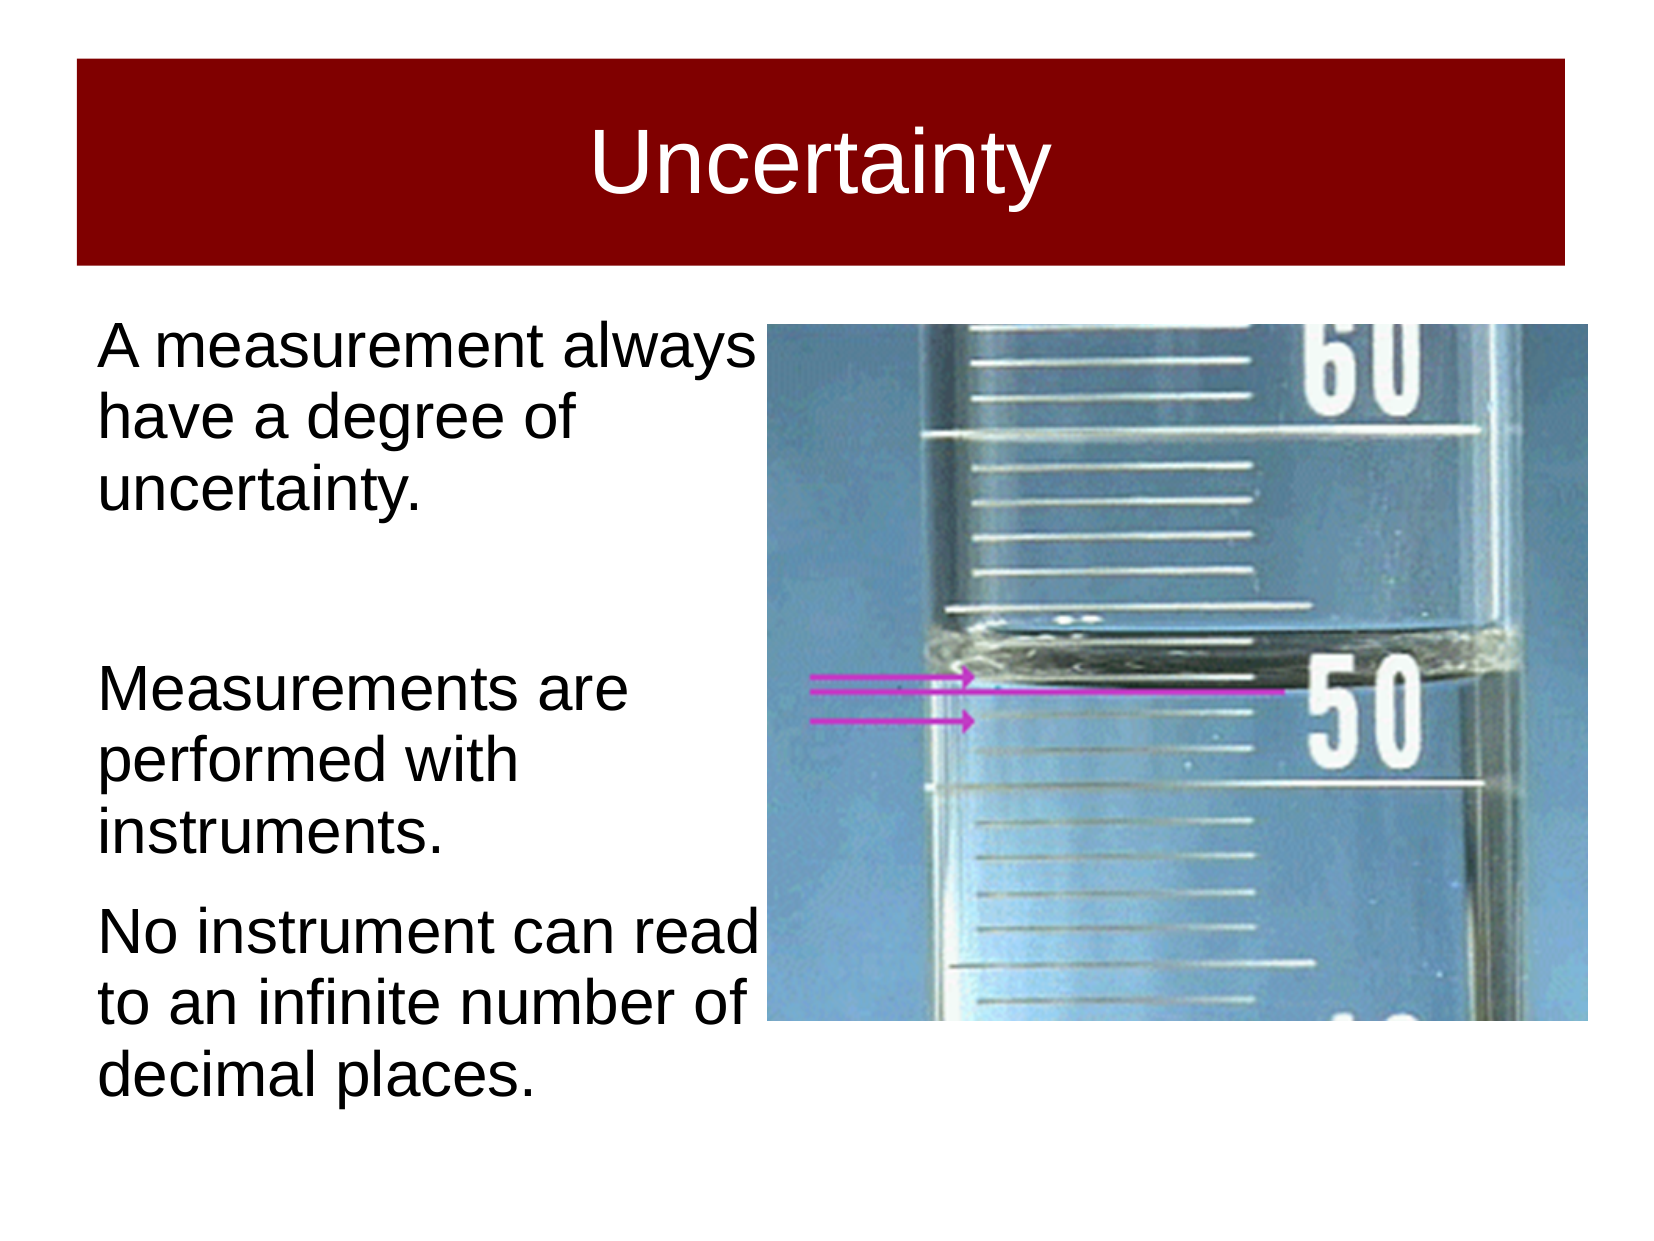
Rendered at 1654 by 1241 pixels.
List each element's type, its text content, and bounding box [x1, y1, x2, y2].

picture [767, 324, 1588, 1021]
title Uncertainty [76, 58, 1565, 266]
list A measurement always have a degree of uncertainty. Measurements are performed with instruments. No instrument can read to an infinite number of decimal places. [29, 309, 768, 1128]
